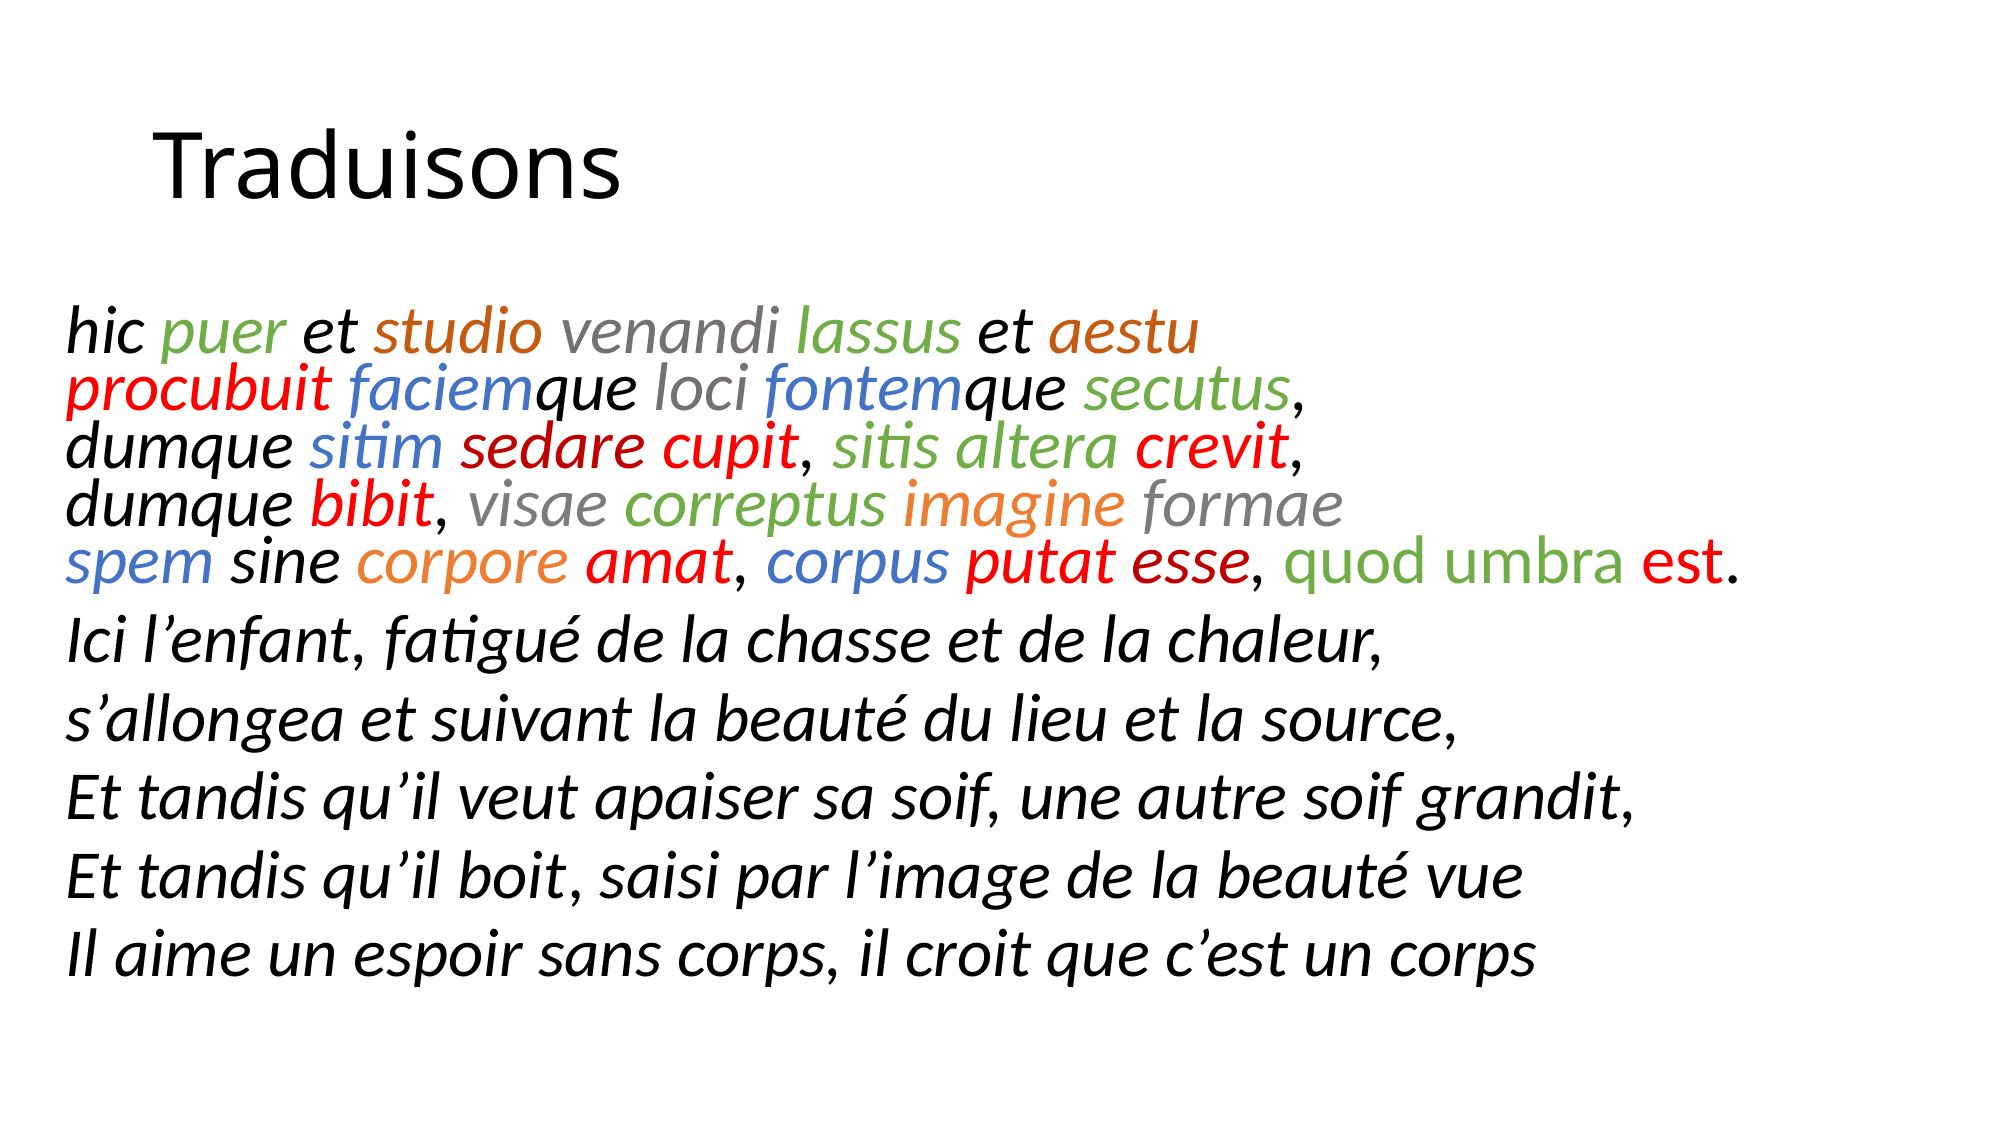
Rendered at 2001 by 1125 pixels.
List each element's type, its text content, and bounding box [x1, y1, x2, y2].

title Traduisons [137, 59, 1863, 278]
list hic puer et studio venandi lassus et aestu procubuit faciemque loci fontemque secutus, dumque sitim sedare cupit, sitis altera crevit, dumque bibit, visae correptus imagine formae spem sine corpore amat, corpus putat esse, quod umbra est. Ici l’enfant, fatigué de la chasse et de la chaleur, s’allongea et suivant la beauté du lieu et la source, Et tandis qu’il veut apaiser sa soif, une autre soif grandit, Et tandis qu’il boit, saisi par l’image de la beauté vue Il aime un espoir sans corps, il croit que c’est un corps [50, 299, 1956, 1014]
